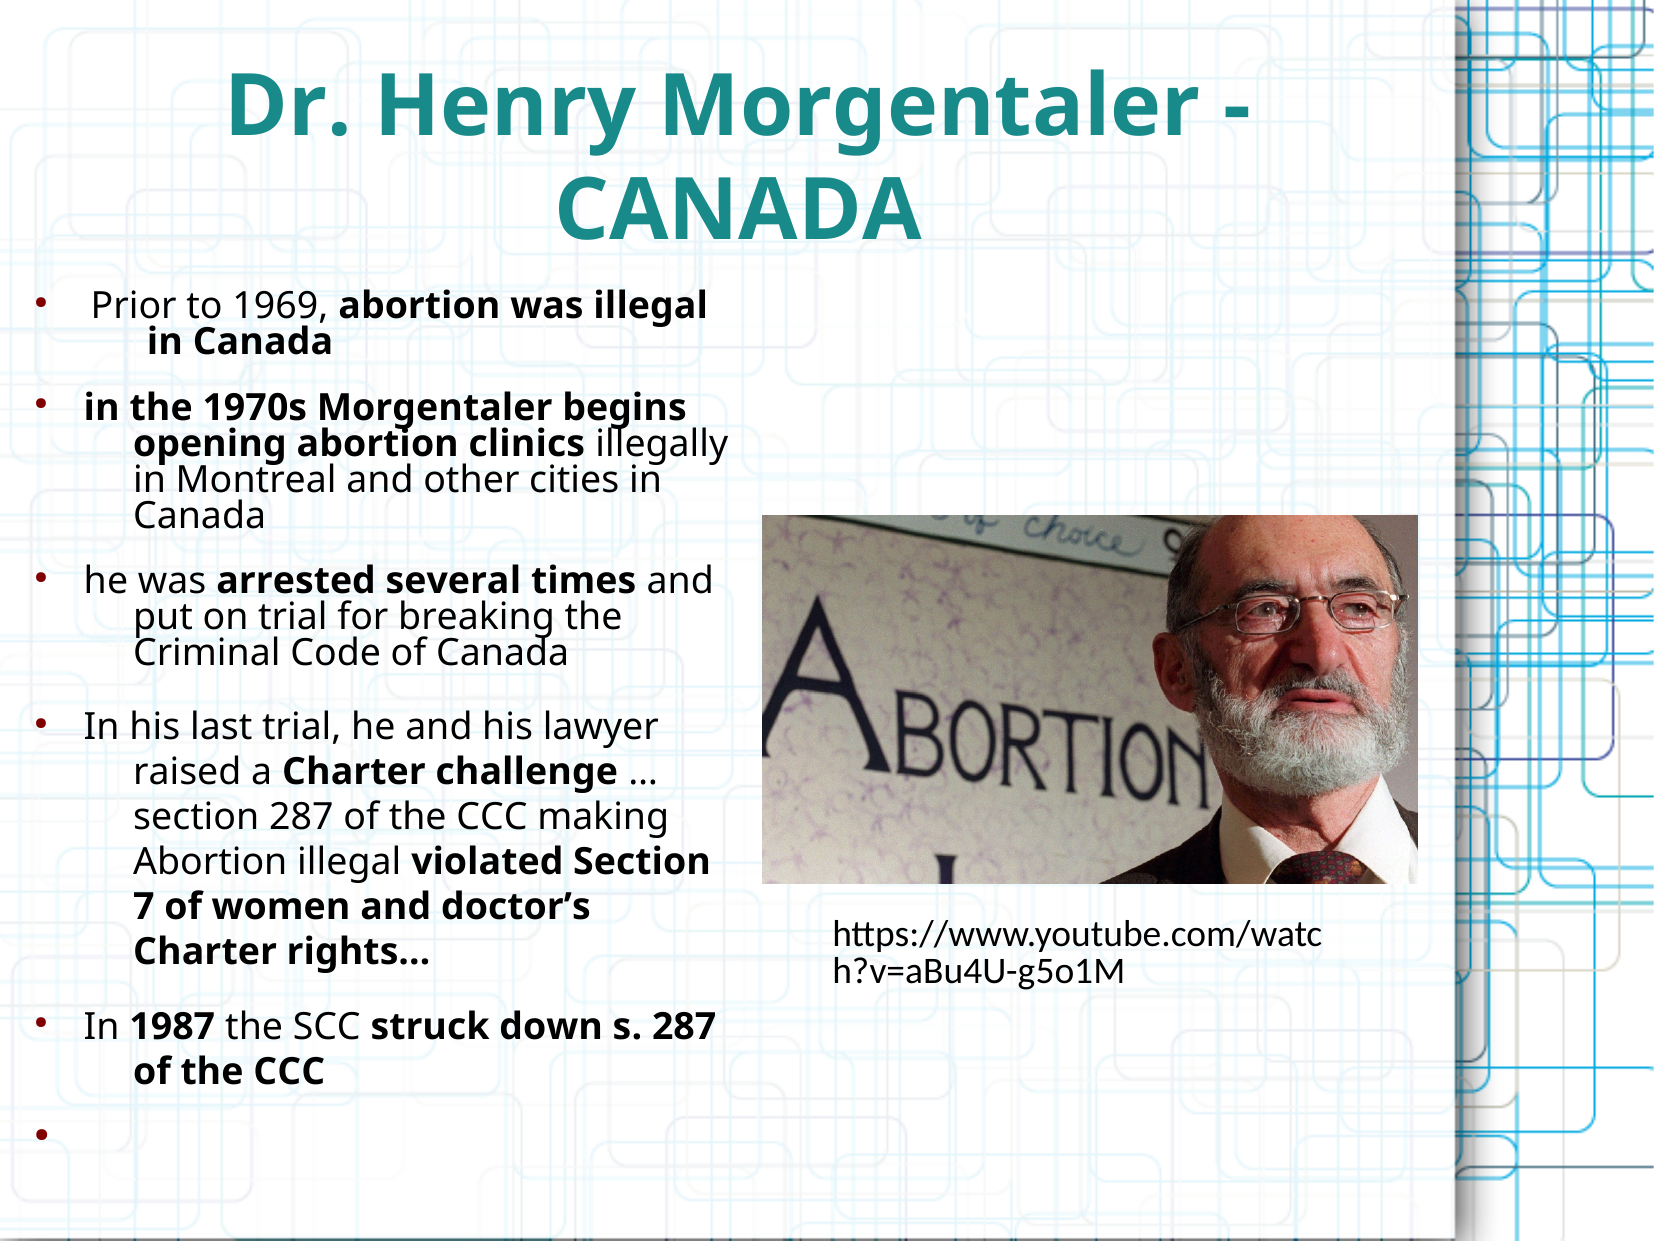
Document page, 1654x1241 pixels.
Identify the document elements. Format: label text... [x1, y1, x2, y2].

list Prior to 1969, abortion was illegal in Canada in the 1970s Morgentaler begins opening abortion clinics illegally in Montreal and other cities in Canada he was arrested several times and put on trial for breaking the Criminal Code of Canada In his last trial, he and his lawyer raised a Charter challenge … section 287 of the CCC making Abortion illegal violated Section 7 of women and doctor’s Charter rights… In 1987 the SCC struck down s. 287 of the CCC [34, 290, 738, 1109]
text_box https://www.youtube.com/watch?v=aBu4U-g5o1M [817, 901, 1354, 1053]
picture [762, 515, 1418, 884]
title Dr. Henry Morgentaler - CANADA [58, 49, 1418, 257]
